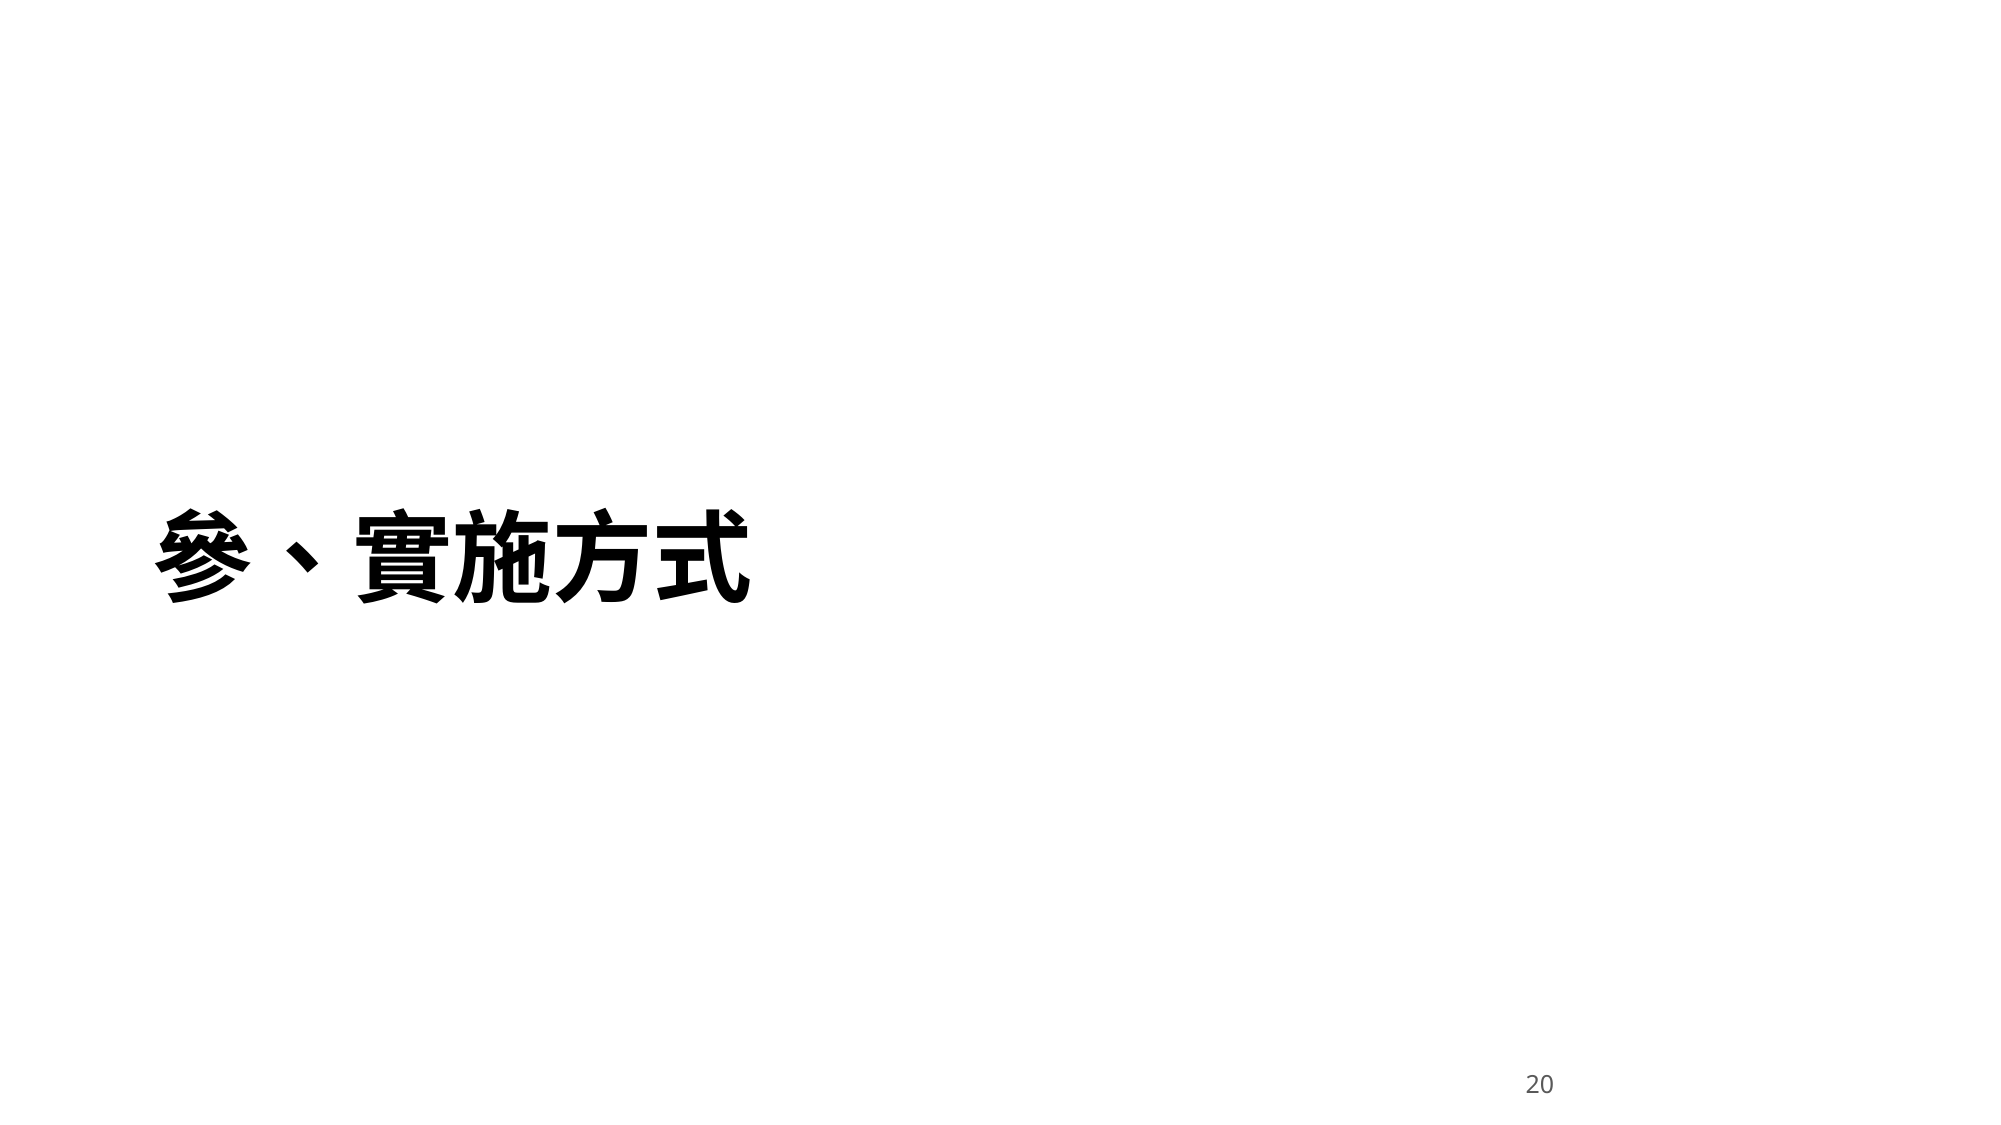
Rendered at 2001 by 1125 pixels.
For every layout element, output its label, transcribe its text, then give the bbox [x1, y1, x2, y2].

title 參、實施方式 [137, 453, 1924, 672]
text_box 20 [1510, 1061, 1961, 1097]
